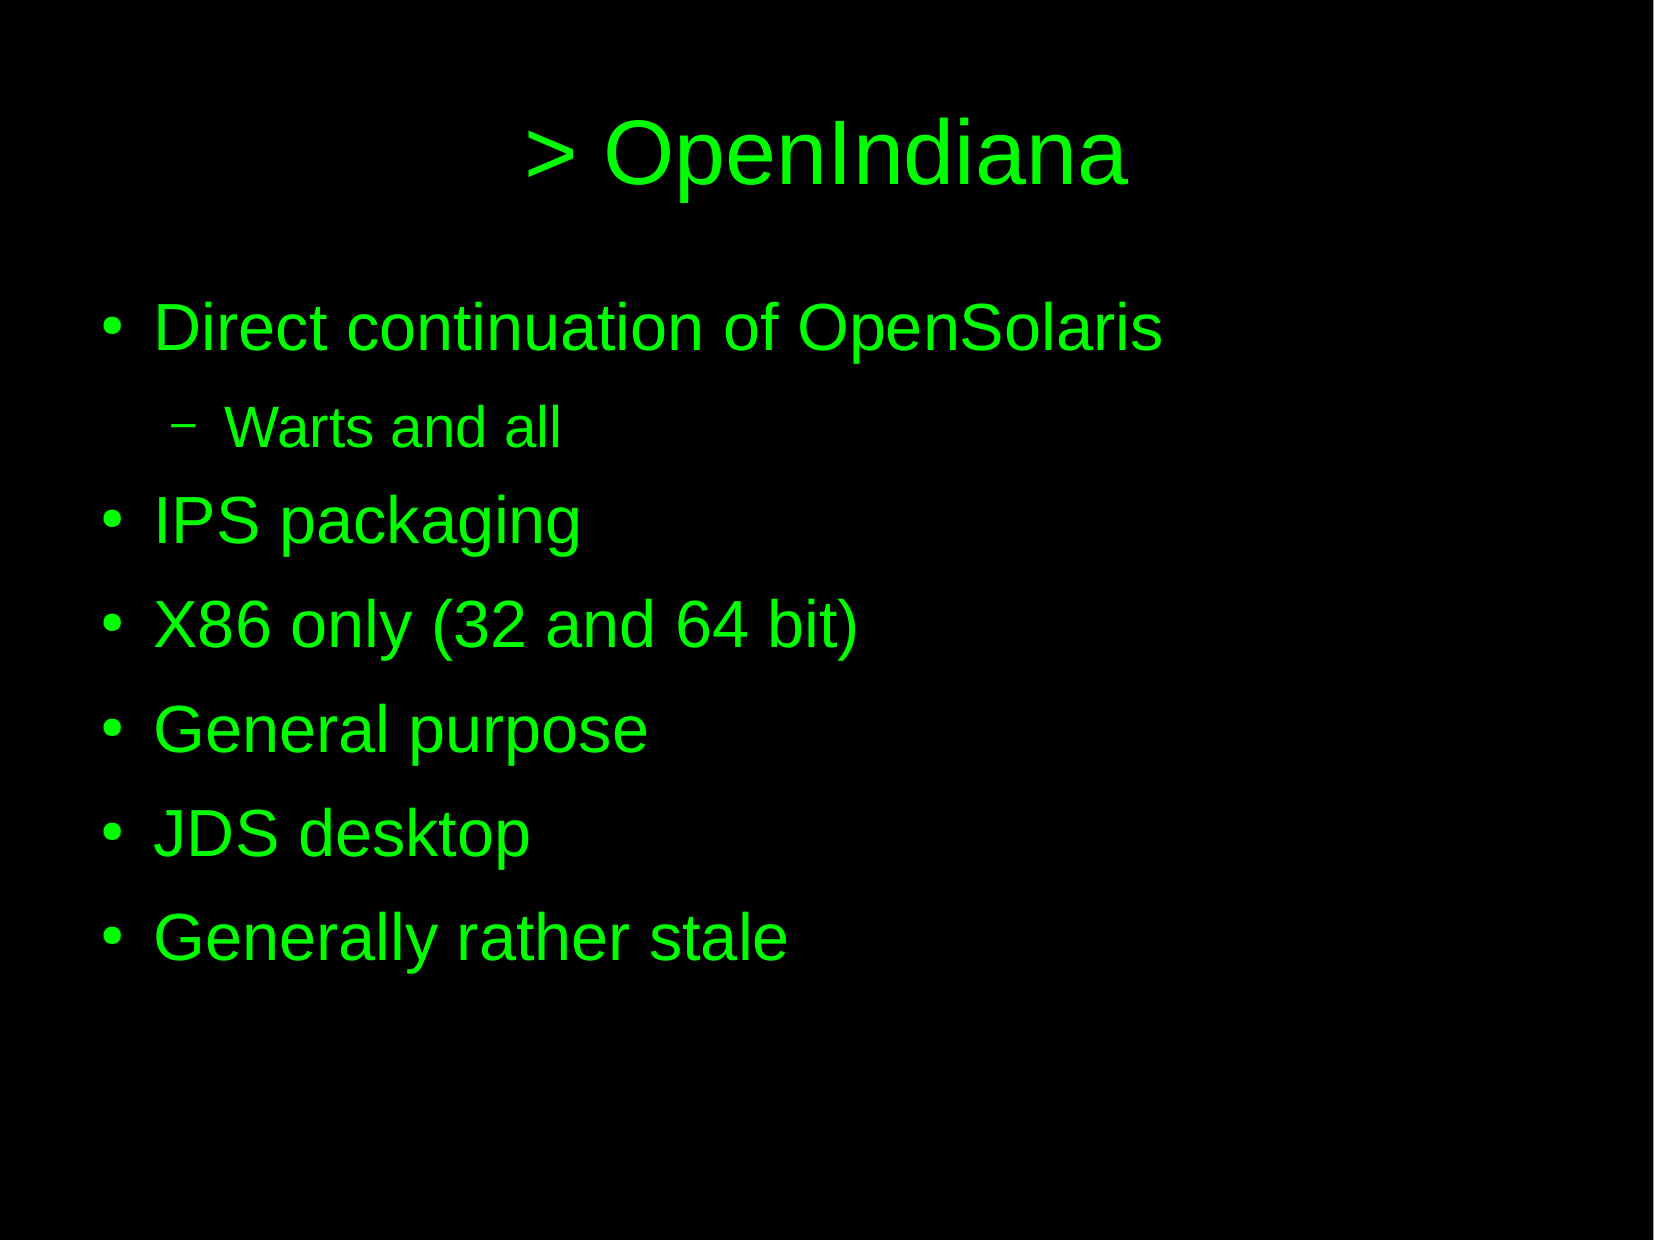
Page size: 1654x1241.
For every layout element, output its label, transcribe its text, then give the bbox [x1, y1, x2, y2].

title > OpenIndiana [82, 49, 1571, 257]
list Direct continuation of OpenSolaris Warts and all IPS packaging X86 only (32 and 64 bit) General purpose JDS desktop Generally rather stale [82, 290, 1571, 1010]
